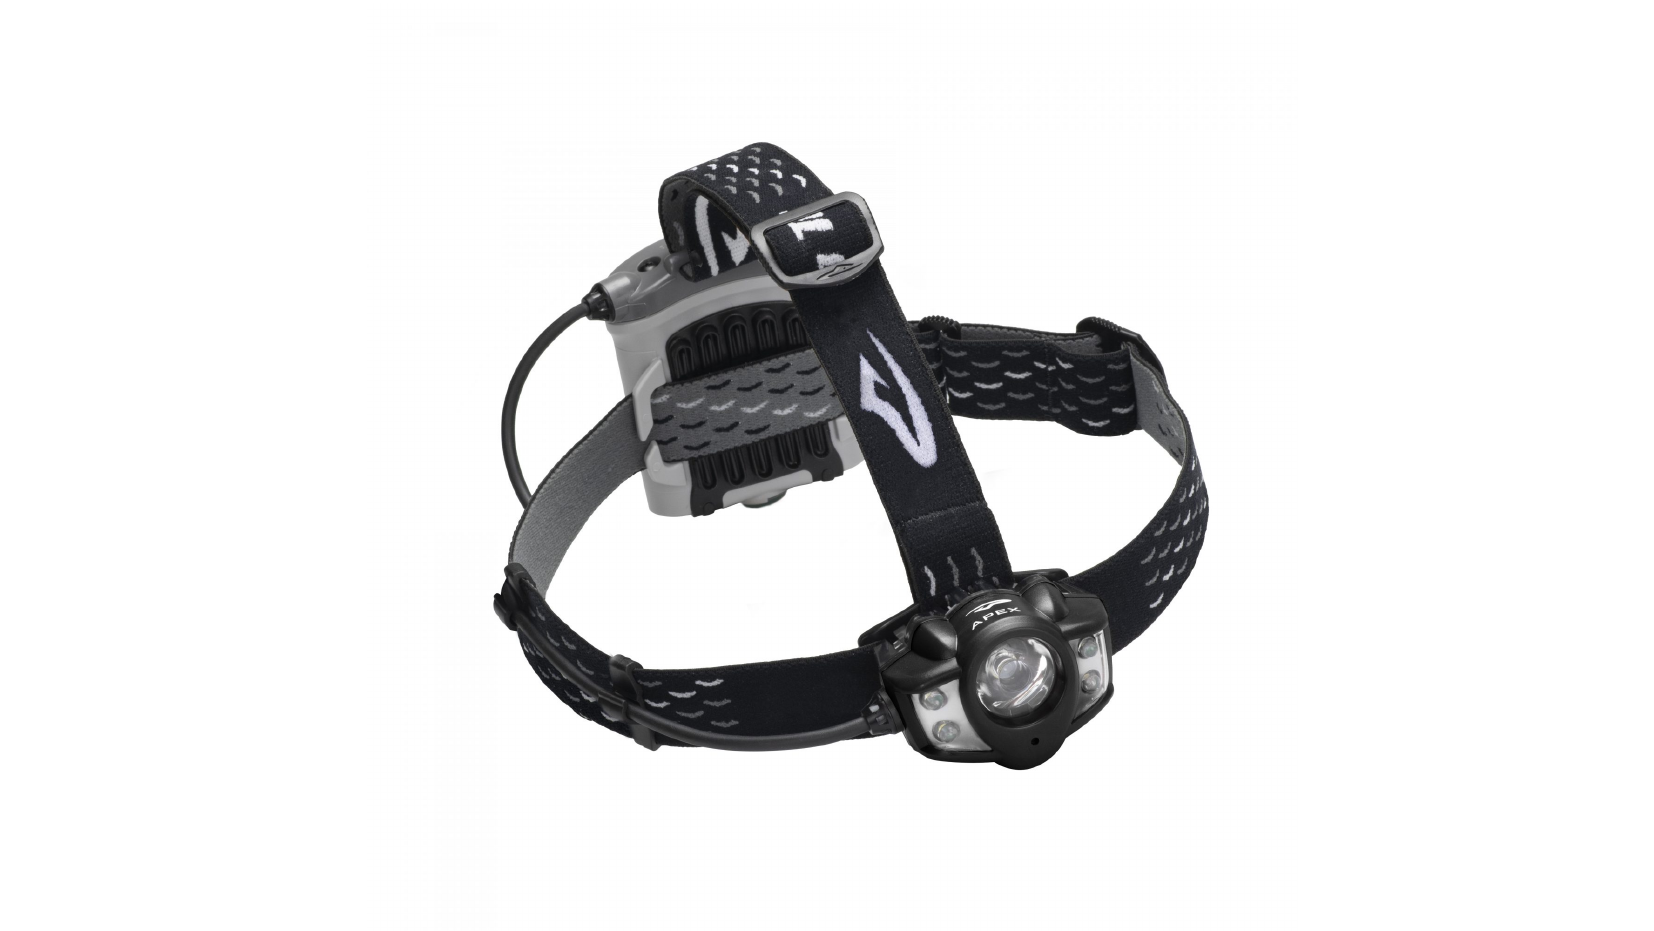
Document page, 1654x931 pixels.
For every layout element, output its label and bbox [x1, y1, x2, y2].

picture [367, 3, 1298, 931]
